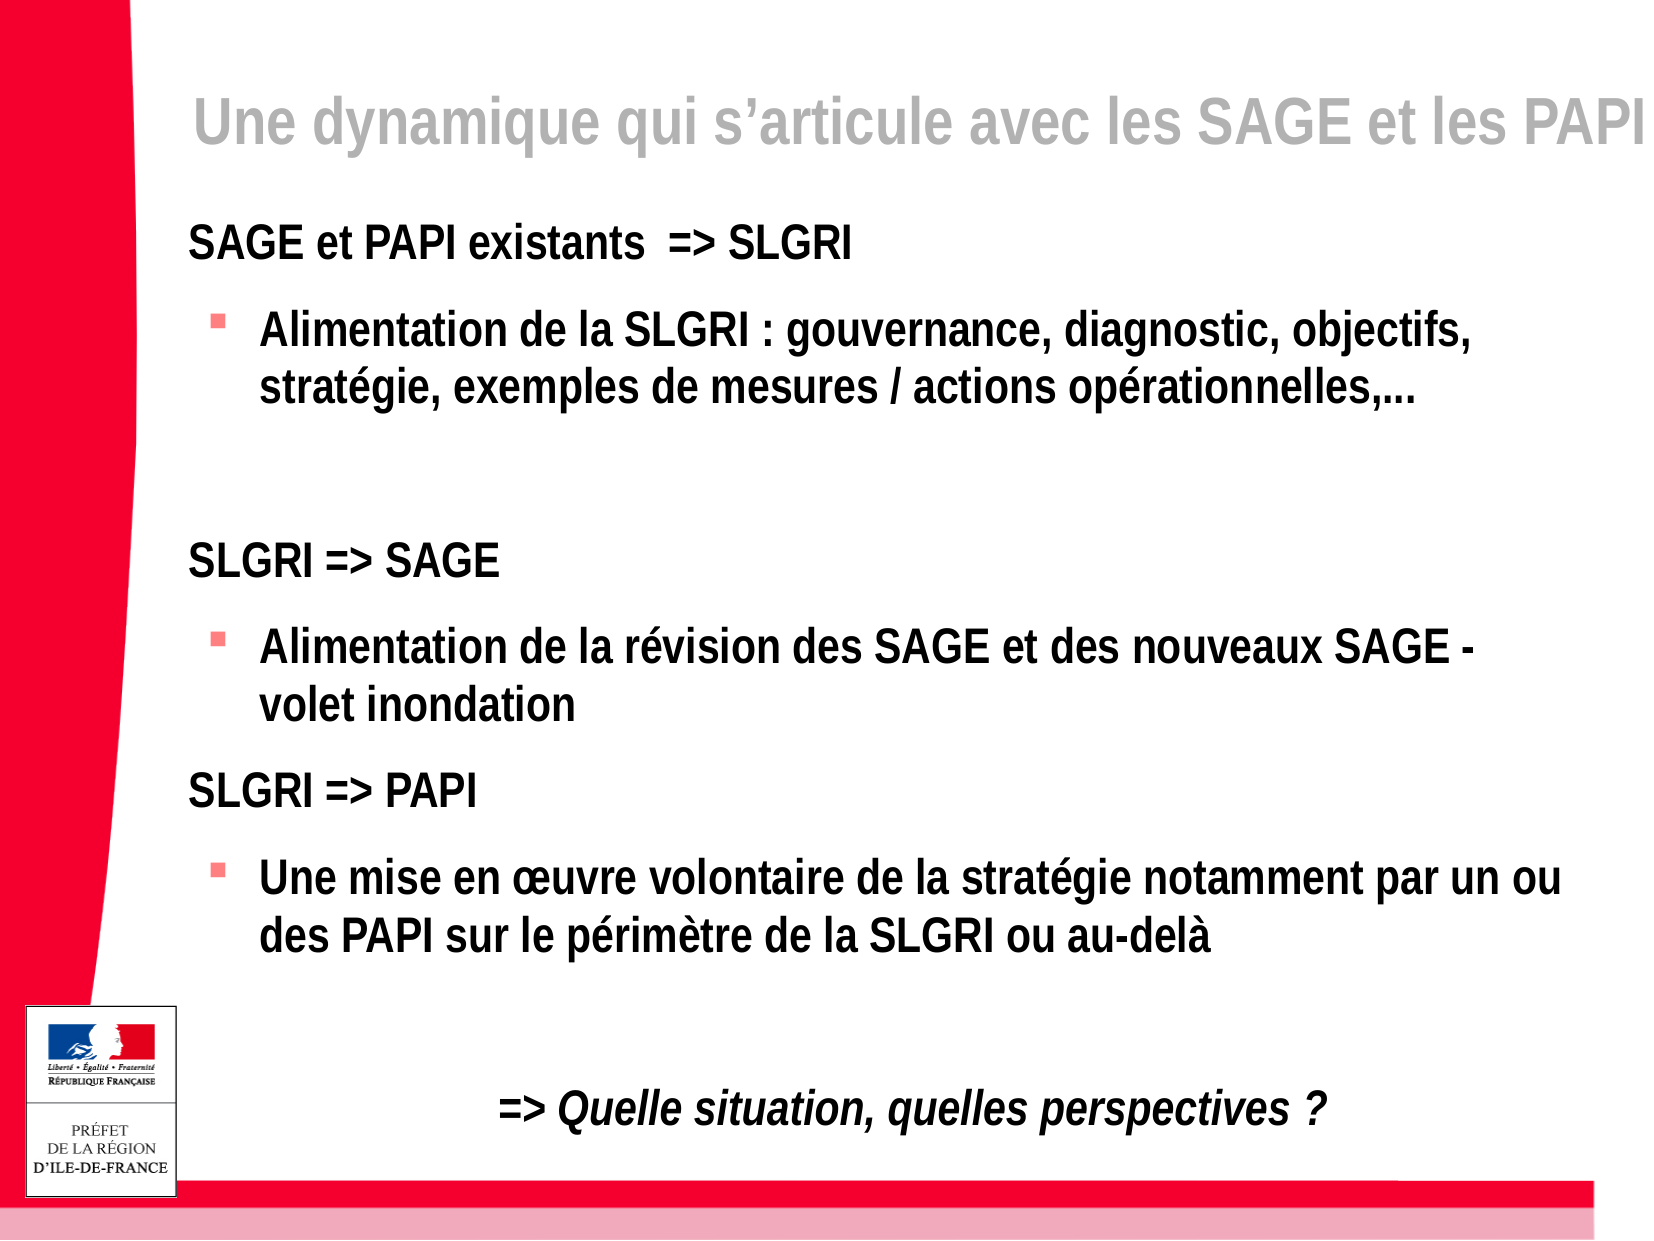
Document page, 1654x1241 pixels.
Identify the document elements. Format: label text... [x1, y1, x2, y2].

picture [0, 0, 1653, 1240]
title Une dynamique qui s’articule avec les SAGE et les PAPI [177, 17, 1654, 225]
list SAGE et PAPI existants => SLGRI Alimentation de la SLGRI : gouvernance, diagnostic, objectifs, stratégie, exemples de mesures / actions opérationnelles,... SLGRI => SAGE Alimentation de la révision des SAGE et des nouveaux SAGE - volet inondation SLGRI => PAPI Une mise en œuvre volontaire de la stratégie notamment par un ou des PAPI sur le périmètre de la SLGRI ou au-delà => Quelle situation, quelles perspectives ? [188, 225, 1578, 1125]
